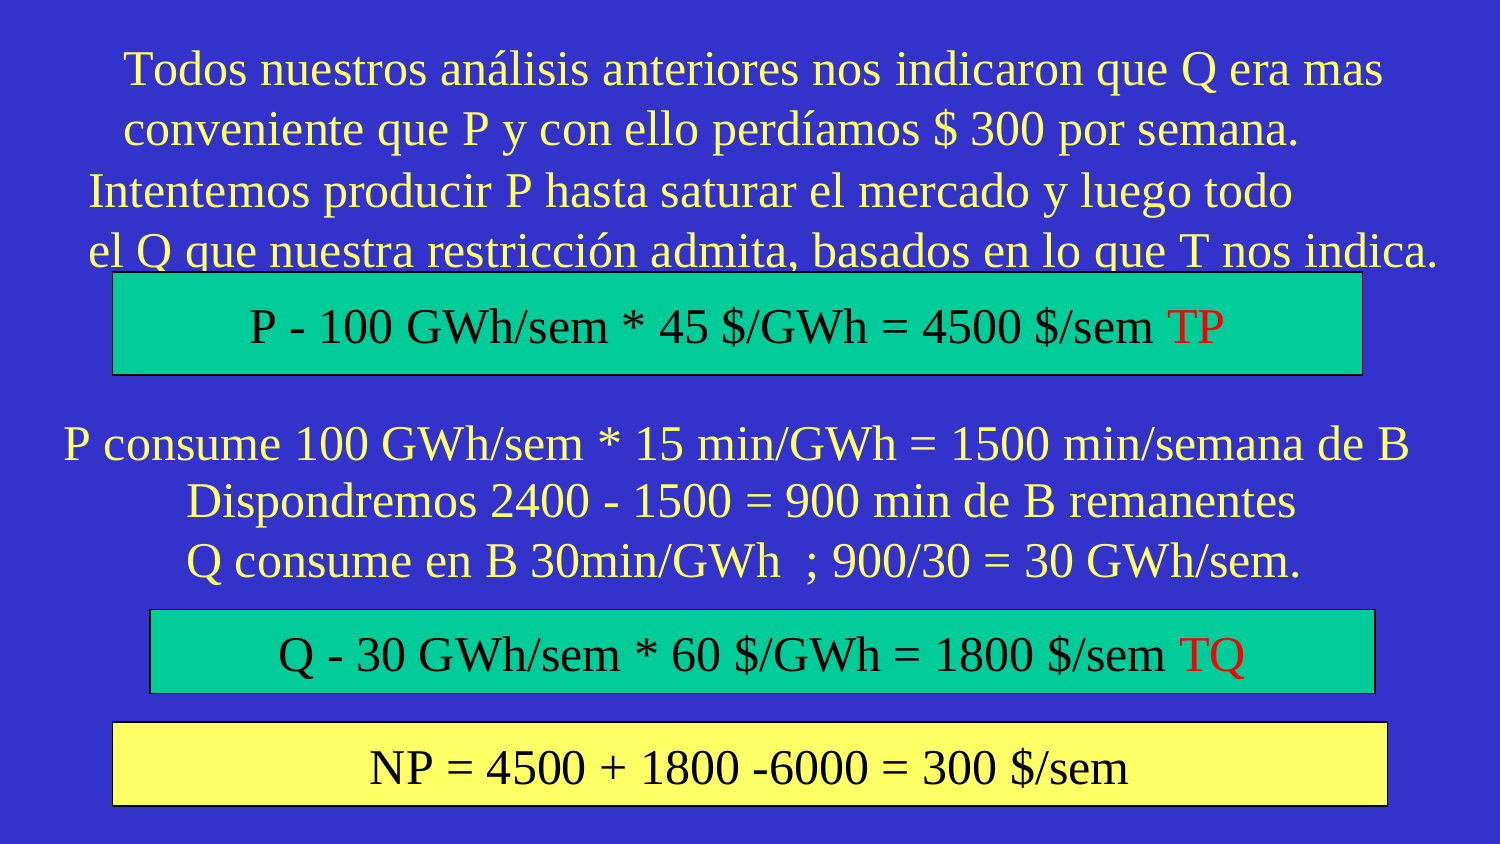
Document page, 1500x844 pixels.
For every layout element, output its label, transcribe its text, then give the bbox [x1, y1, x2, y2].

text_box NP = 4500 + 1800 -6000 = 300 $/sem [112, 721, 1388, 807]
text_box Todos nuestros análisis anteriores nos indicaron que Q era mas conveniente que P y con ello perdíamos $ 300 por semana. [108, 28, 1401, 149]
text_box P consume 100 GWh/sem * 15 min/GWh = 1500 min/semana de B [49, 403, 1427, 479]
text_box P - 100 GWh/sem * 45 $/GWh = 4500 $/sem TP [112, 271, 1363, 376]
text_box Q - 30 GWh/sem * 60 $/GWh = 1800 $/sem TQ [149, 609, 1375, 694]
text_box Intentemos producir P hasta saturar el mercado y luego todo el Q que nuestra restricción admita, basados en lo que T nos indica. [73, 149, 1456, 286]
text_box Dispondremos 2400 - 1500 = 900 min de B remanentes Q consume en B 30min/GWh ; 900/30 = 30 GWh/sem. [171, 459, 1318, 595]
